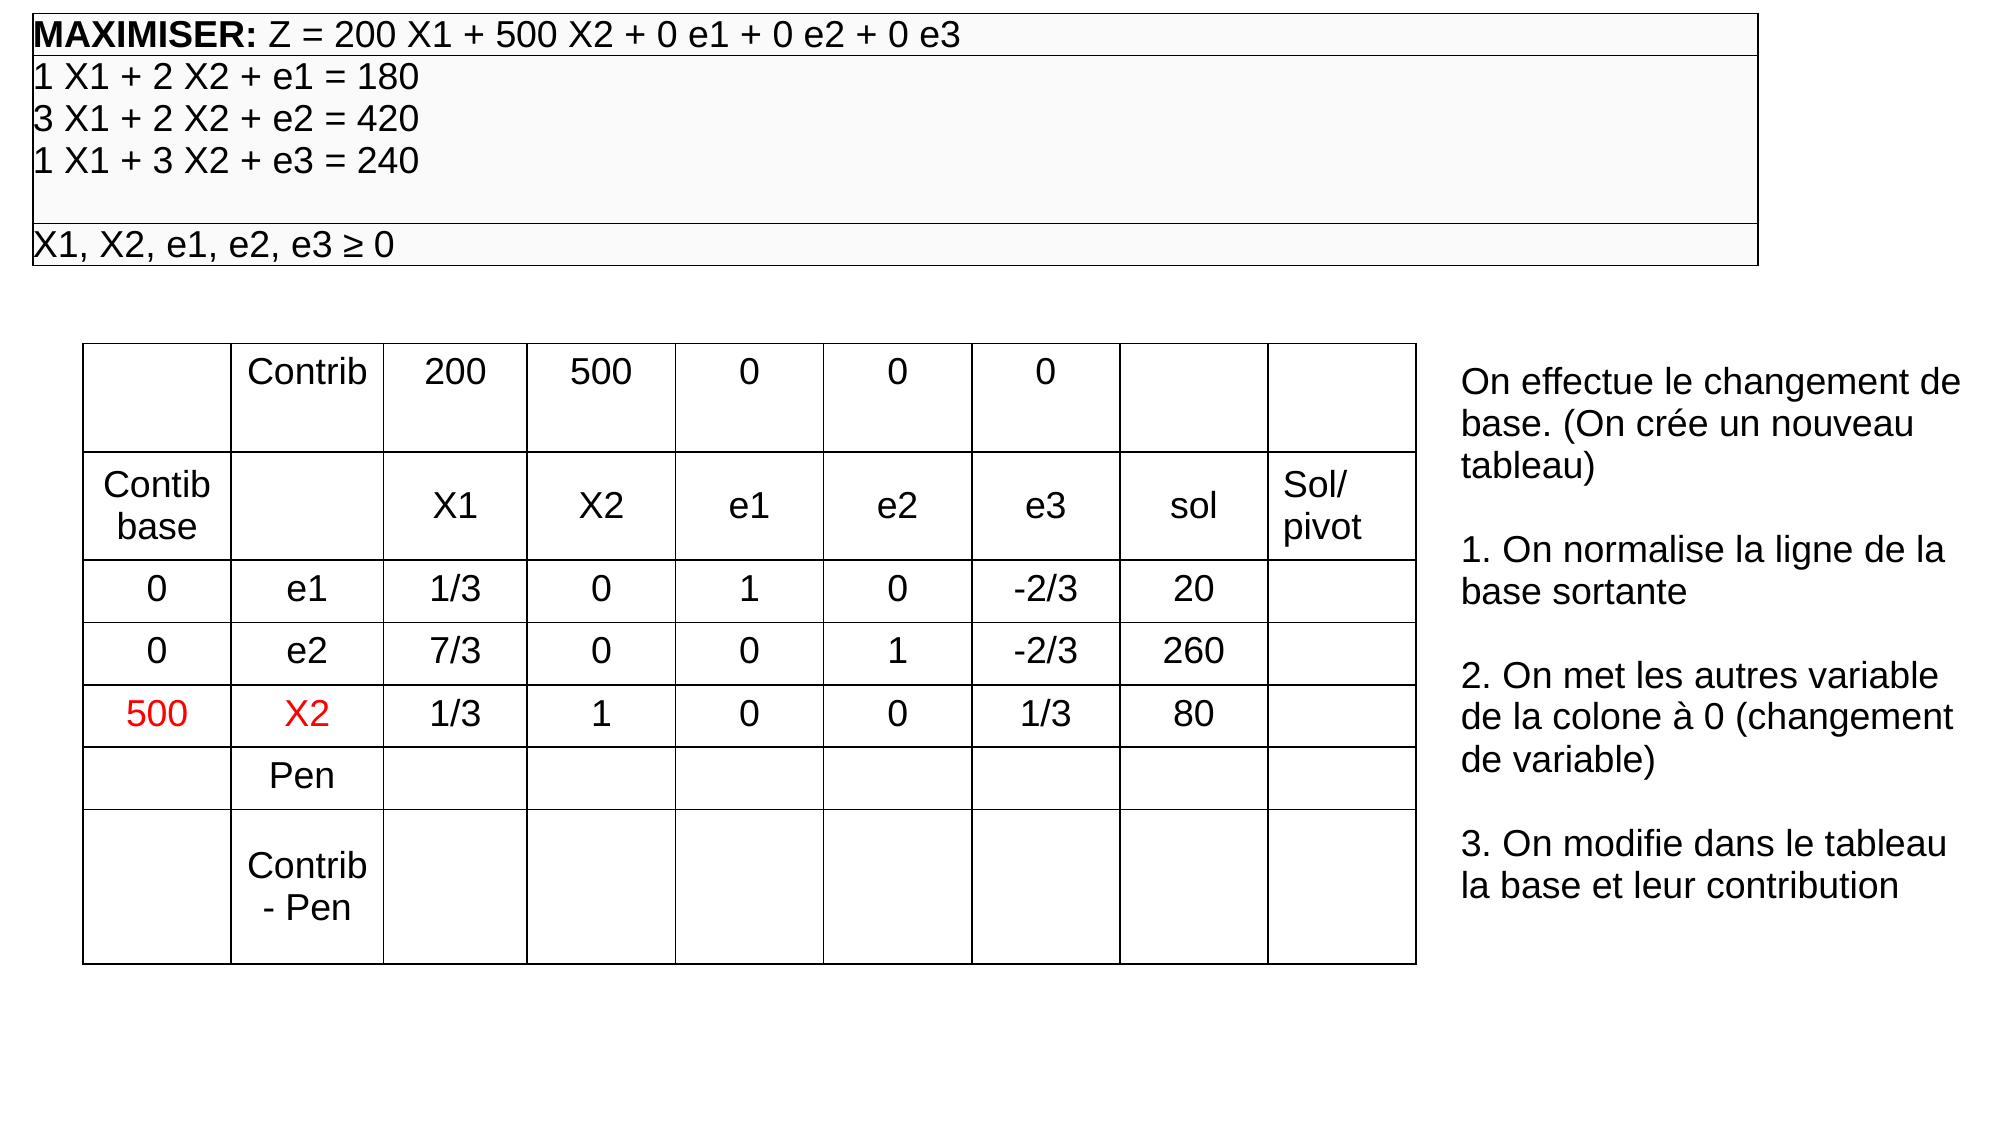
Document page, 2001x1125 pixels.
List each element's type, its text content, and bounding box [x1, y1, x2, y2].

table_header [1121, 344, 1267, 451]
table_cell [1269, 561, 1415, 622]
table_cell 1 [676, 561, 823, 622]
table_cell 1/3 [384, 561, 526, 622]
table_cell [384, 748, 526, 809]
table_header Contrib [232, 344, 383, 451]
table_cell e2 [232, 623, 383, 684]
table_cell 1 [528, 686, 675, 746]
table_cell [676, 810, 823, 963]
table_cell 0 [676, 686, 823, 746]
table_cell Contrib - Pen [232, 810, 383, 963]
table_cell [824, 810, 971, 963]
table_cell 260 [1121, 623, 1267, 684]
table_cell 20 [1121, 561, 1267, 622]
table_cell X2 [528, 453, 675, 559]
table_cell X1 [384, 453, 526, 559]
table_cell [1121, 748, 1267, 809]
table_cell [1269, 748, 1415, 809]
table_cell 0 [528, 561, 675, 622]
table_cell [824, 748, 971, 809]
table_cell Sol/pivot [1269, 453, 1415, 559]
table_cell -2/3 [973, 623, 1119, 684]
table_cell 1/3 [973, 686, 1119, 746]
table_cell 0 [528, 623, 675, 684]
table_cell 0 [824, 561, 971, 622]
table_cell [973, 810, 1119, 963]
table_cell [1121, 810, 1267, 963]
table_cell [84, 810, 230, 963]
table_cell [1269, 623, 1415, 684]
table_cell X1, X2, e1, e2, e3 ≥ 0 [34, 224, 1757, 265]
table_header 500 [528, 344, 675, 451]
table_cell [1269, 686, 1415, 746]
table_cell [528, 810, 675, 963]
table_cell e1 [676, 453, 823, 559]
table_cell [973, 748, 1119, 809]
table_cell sol [1121, 453, 1267, 559]
table_cell 1 X1 + 2 X2 + e1 = 180 3 X1 + 2 X2 + e2 = 420 1 X1 + 3 X2 + e3 = 240 [34, 56, 1757, 223]
table_cell 0 [84, 561, 230, 622]
table_cell 0 [824, 686, 971, 746]
table_cell [528, 748, 675, 809]
table_cell e2 [824, 453, 971, 559]
table_cell 0 [84, 623, 230, 684]
table_cell Pen [232, 748, 383, 809]
table_cell e1 [232, 561, 383, 622]
table_cell -2/3 [973, 561, 1119, 622]
table_cell 0 [676, 623, 823, 684]
table_cell 1 [824, 623, 971, 684]
table_header 0 [676, 344, 823, 451]
table_header MAXIMISER: Z = 200 X1 + 500 X2 + 0 e1 + 0 e2 + 0 e3 [34, 14, 1757, 55]
table_cell 80 [1121, 686, 1267, 746]
table_cell 500 [84, 686, 230, 746]
table_cell Contib base [84, 453, 230, 559]
table_cell [232, 453, 383, 559]
table_header 0 [824, 344, 971, 451]
table_cell 7/3 [384, 623, 526, 684]
table_cell [84, 748, 230, 809]
text_box On effectue le changement de base. (On crée un nouveau tableau) 1. On normalise la ligne de la base sortante 2. On met les autres variable de la colone à 0 (changement de variable) 3. On modifie dans le tableau la base et leur contribution [1446, 352, 1988, 956]
table_cell 1/3 [384, 686, 526, 746]
table_cell [1269, 810, 1415, 963]
table_cell e3 [973, 453, 1119, 559]
table_cell [384, 810, 526, 963]
table_header [1269, 344, 1415, 451]
table_cell X2 [232, 686, 383, 746]
table_cell [676, 748, 823, 809]
table_header 200 [384, 344, 526, 451]
table_header [84, 344, 230, 451]
table_header 0 [973, 344, 1119, 451]
